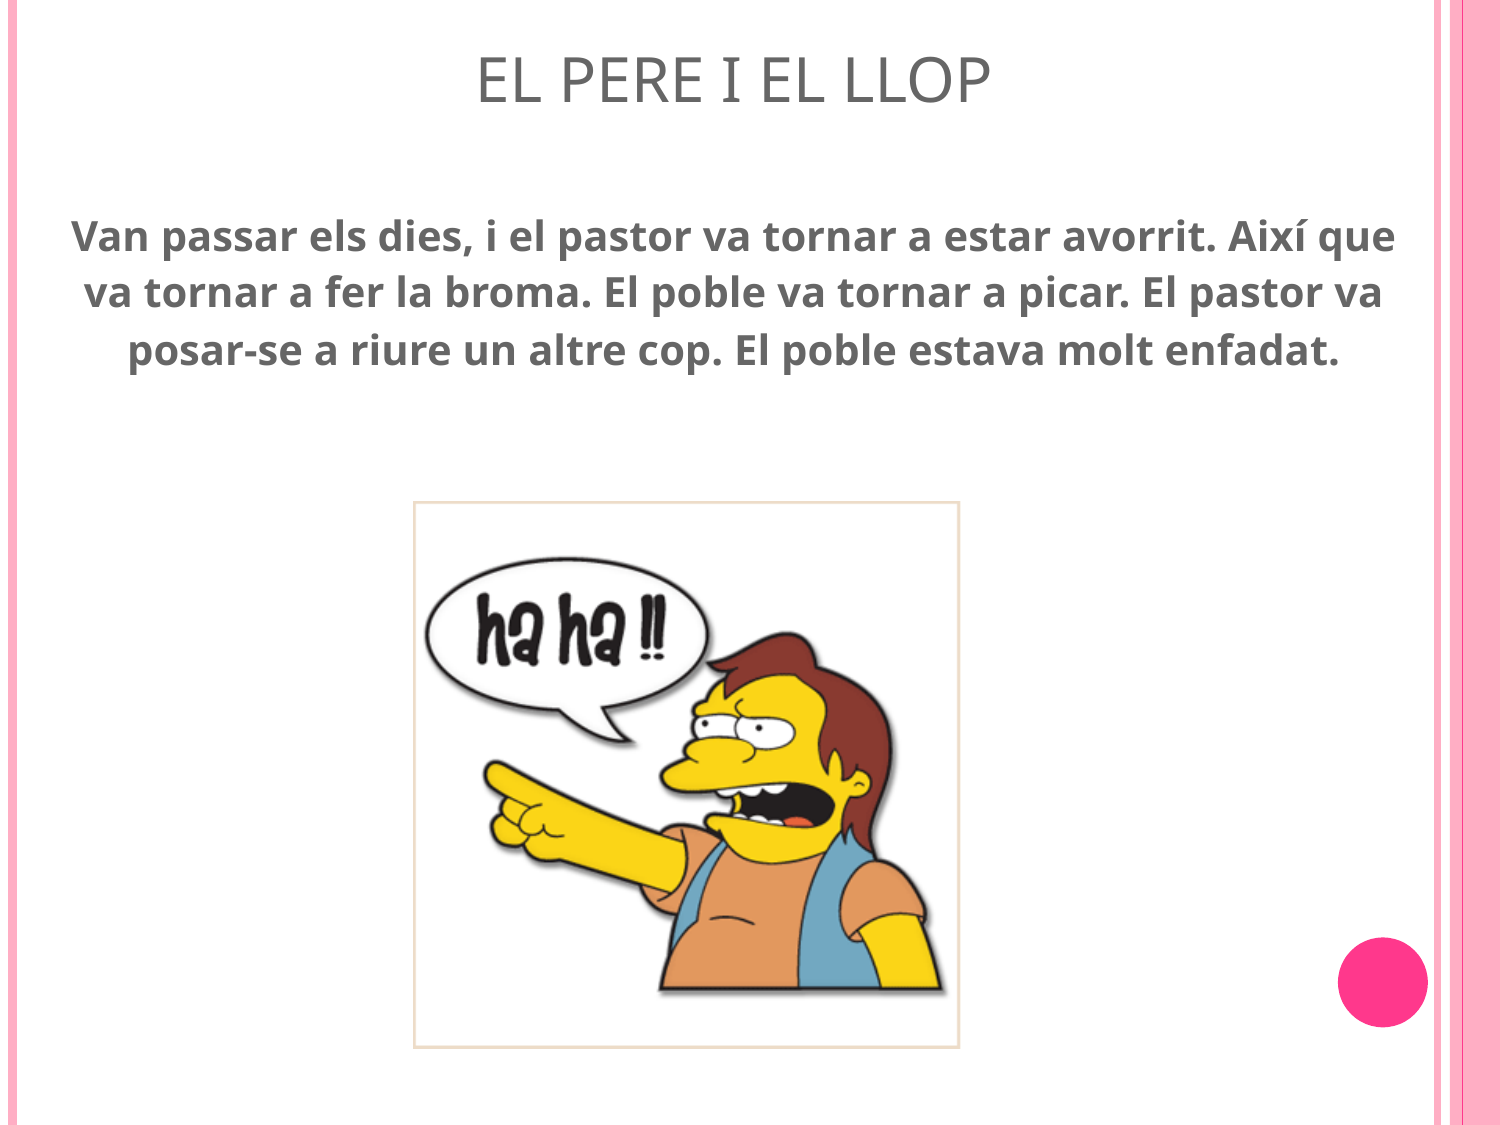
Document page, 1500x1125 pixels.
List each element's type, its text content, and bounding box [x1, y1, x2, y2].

subtitle EL PERE I EL LLOP Van passar els dies, i el pastor va tornar a estar avorrit. Així que va tornar a fer la broma. El poble va tornar a picar. El pastor va posar-se a riure un altre cop. El poble estava molt enfadat. [59, 0, 1409, 443]
picture [413, 501, 973, 1049]
